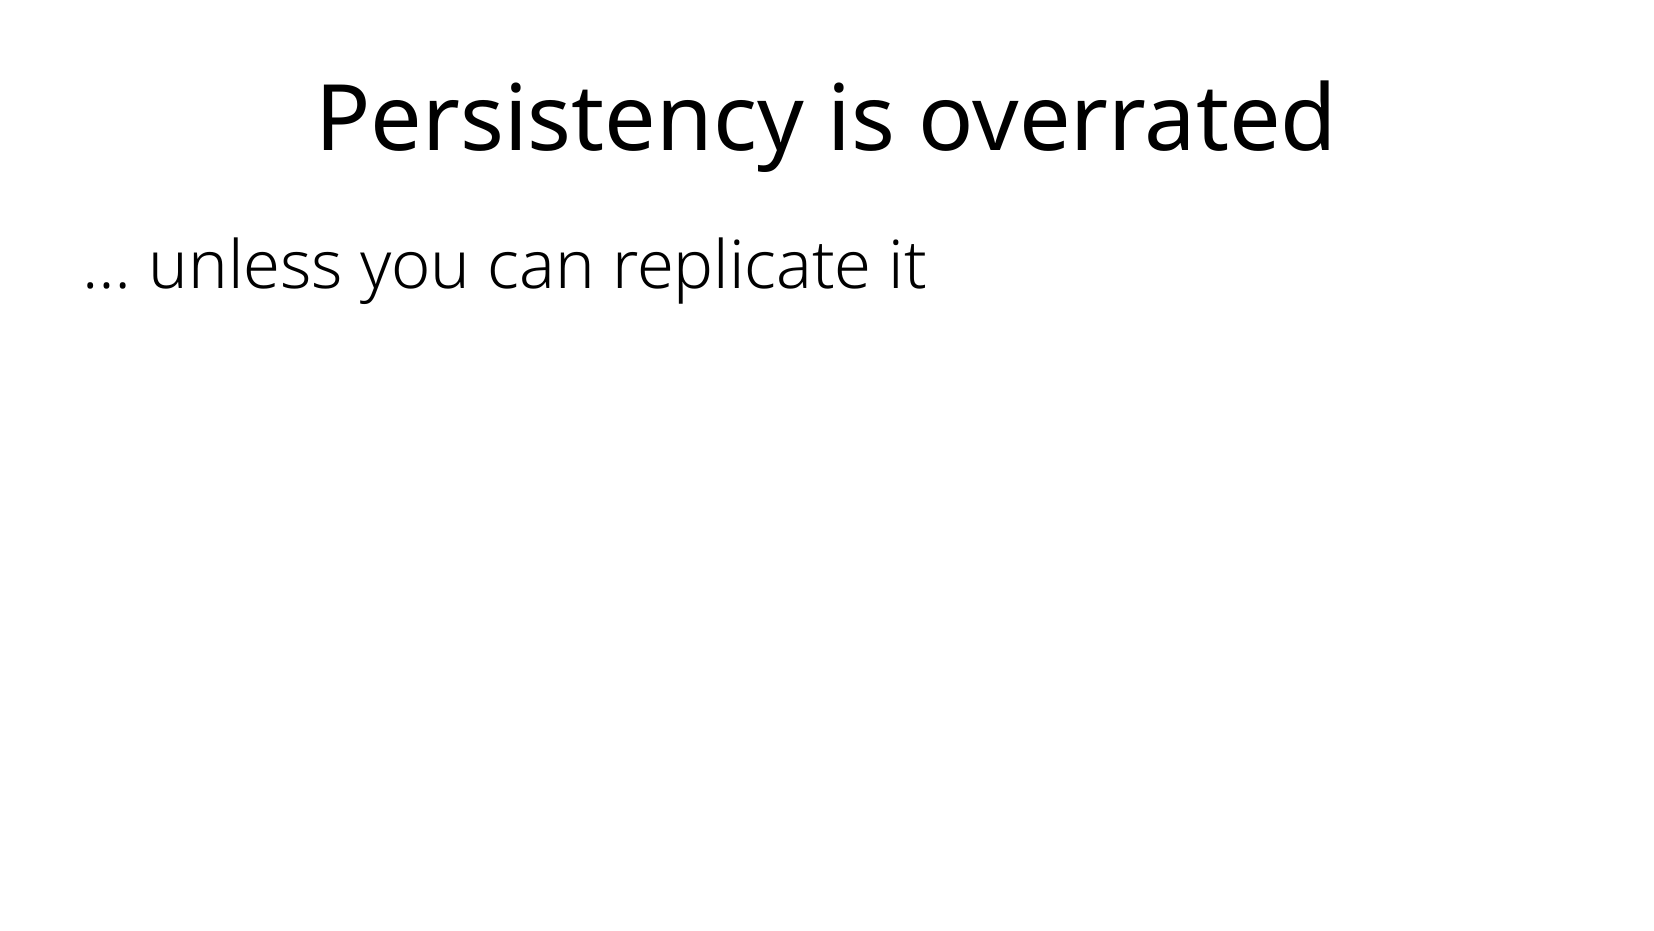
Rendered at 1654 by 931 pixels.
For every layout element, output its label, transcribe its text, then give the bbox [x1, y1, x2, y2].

title Persistency is overrated [82, 37, 1571, 193]
list … unless you can replicate it [82, 217, 1571, 758]
